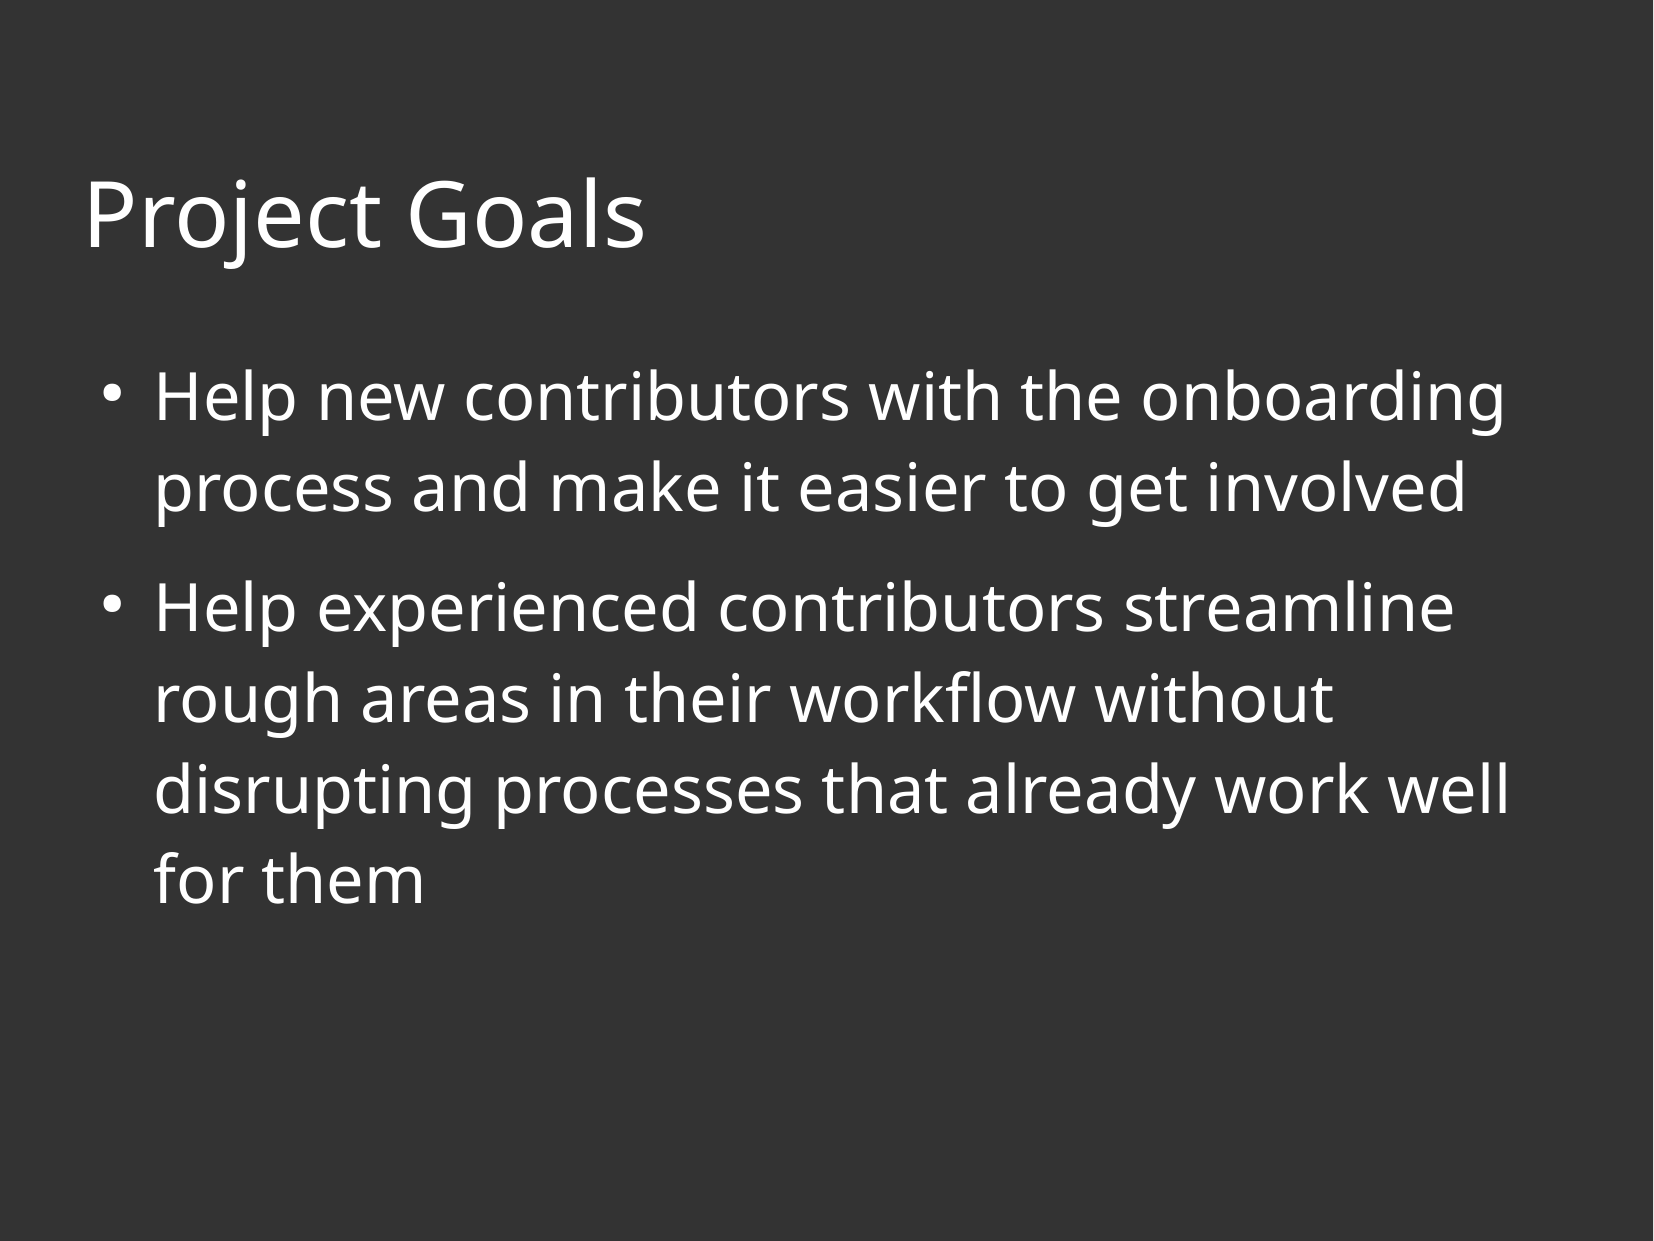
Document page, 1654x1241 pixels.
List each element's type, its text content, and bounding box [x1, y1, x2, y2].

list Help new contributors with the onboarding process and make it easier to get involved Help experienced contributors streamline rough areas in their workflow without disrupting processes that already work well for them [82, 349, 1571, 1069]
title Project Goals [82, 108, 1571, 316]
